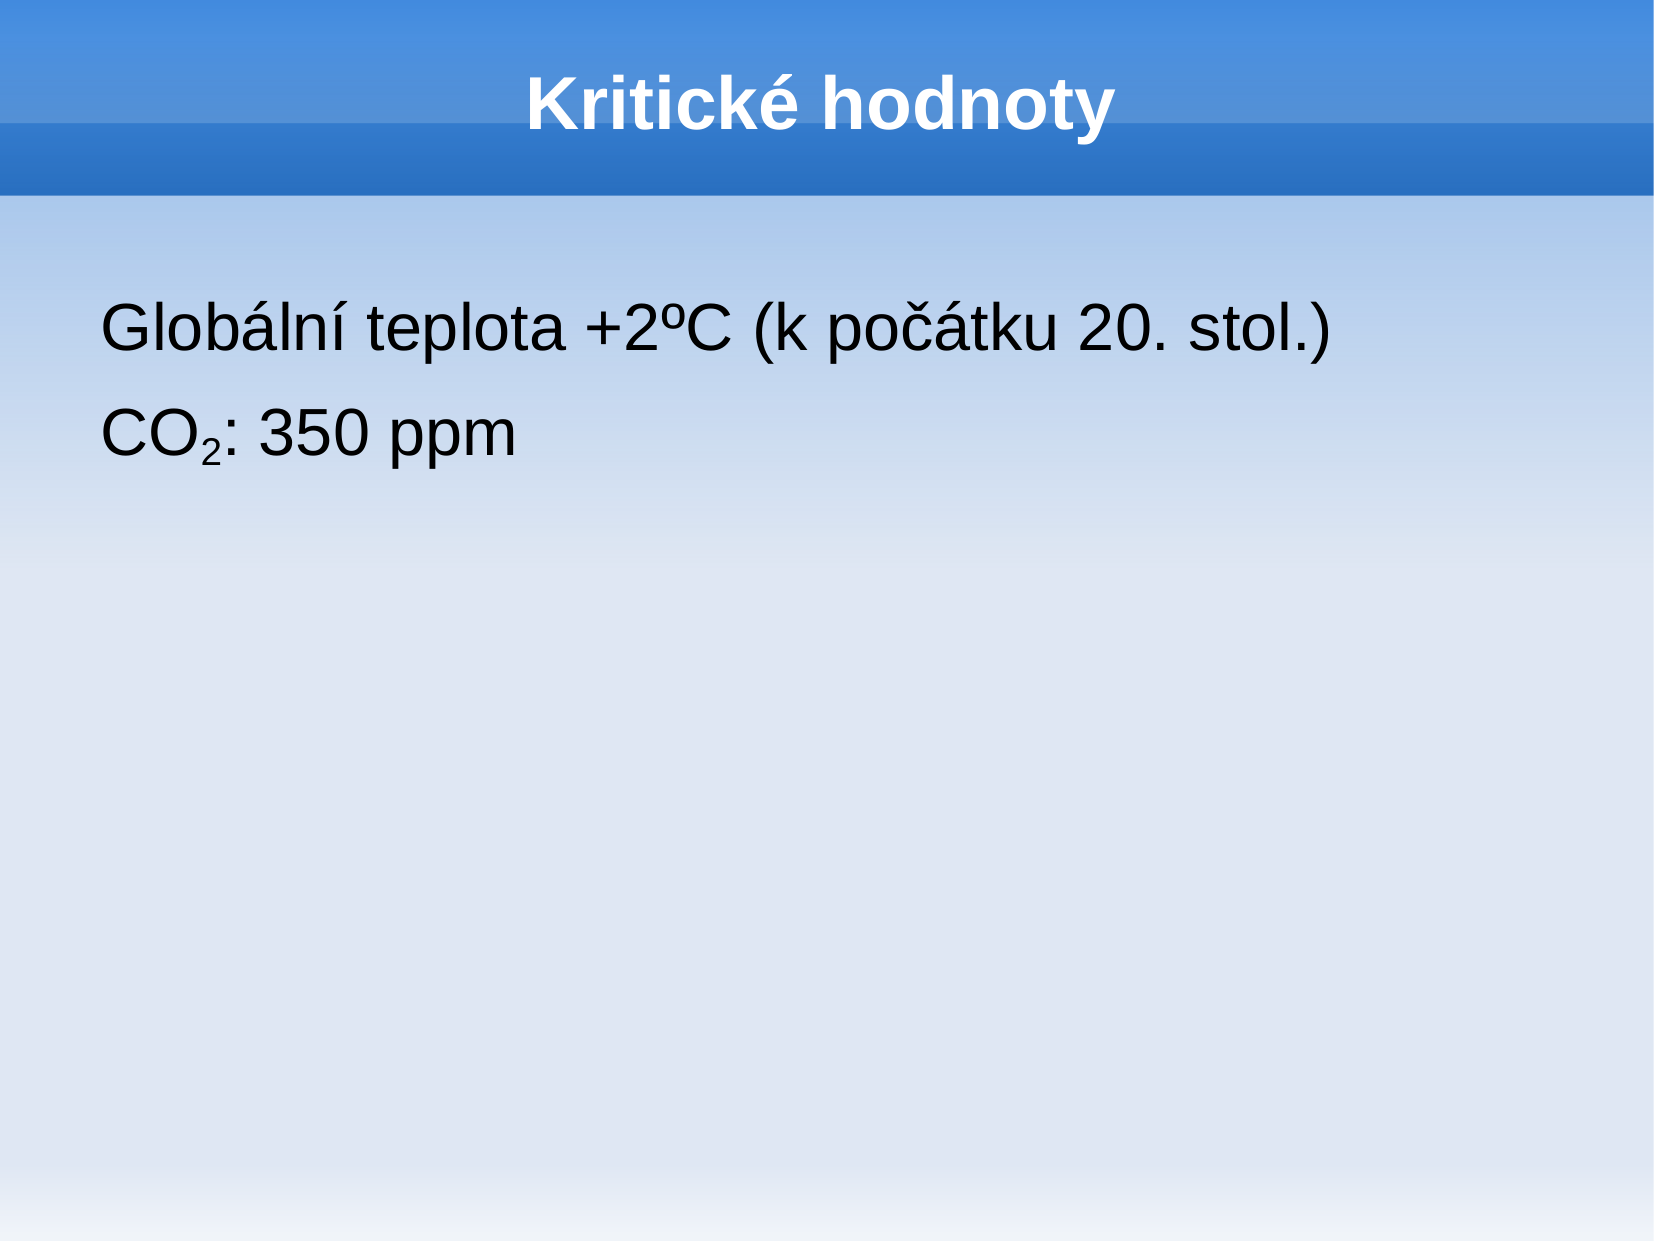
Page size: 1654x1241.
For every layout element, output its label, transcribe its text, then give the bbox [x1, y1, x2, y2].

list Globální teplota +2ºC (k počátku 20. stol.) CO2: 350 ppm [82, 290, 1571, 1094]
picture [0, 0, 1654, 1241]
title Kritické hodnoty [76, 0, 1565, 208]
